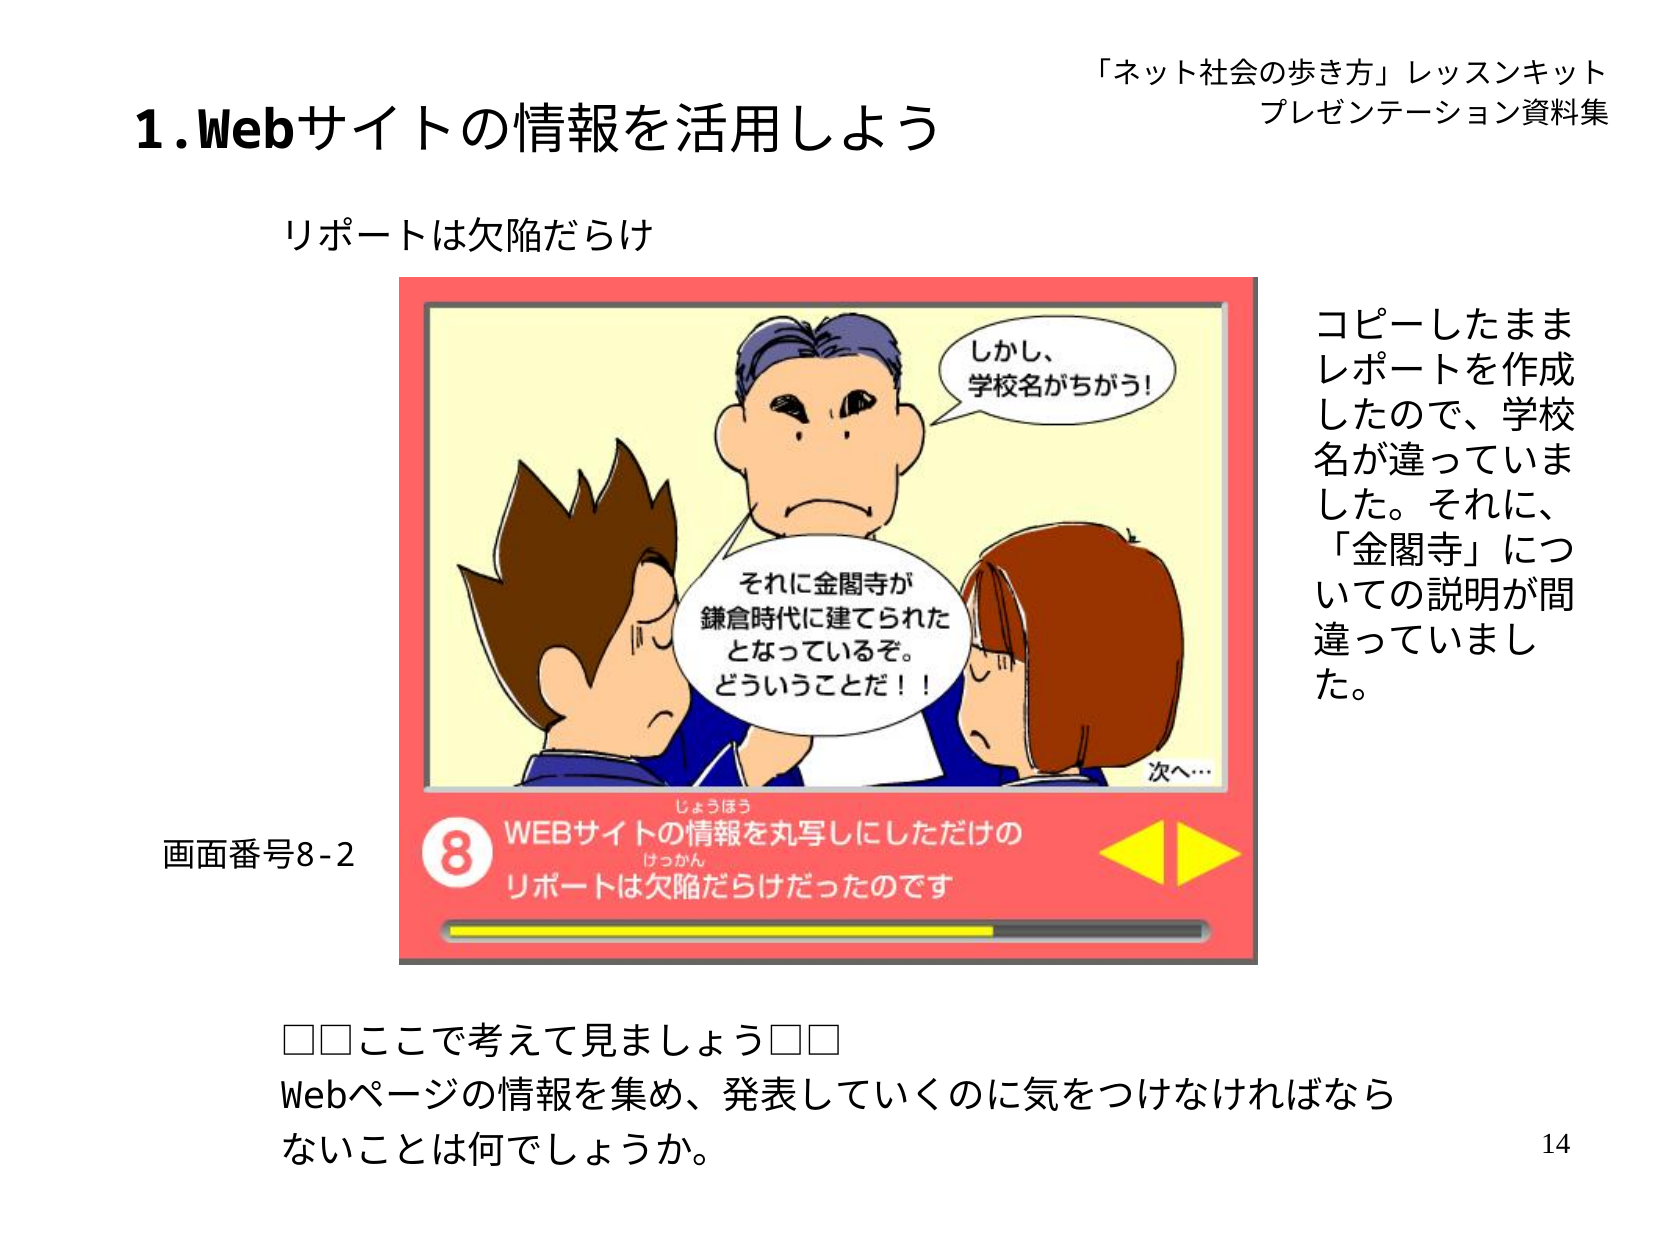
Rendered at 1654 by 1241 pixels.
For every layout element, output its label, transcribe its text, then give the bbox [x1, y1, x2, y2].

text_box 画面番号8-2 [147, 826, 384, 882]
picture [399, 277, 1258, 965]
text_box □□ここで考えて見ましょう□□ Webページの情報を集め、発表していくのに気をつけなければならないことは何でしょうか。 [265, 1003, 1447, 1182]
text_box リポートは欠陥だらけ [265, 206, 1064, 267]
text_box 1.Webサイトの情報を活用しよう [118, 88, 1093, 169]
text_box 「ネット社会の歩き方」レッスンキット プレゼンテーション資料集 [1062, 44, 1625, 139]
text_box コピーしたままレポートを作成したので、学校名が違っていました。それに、「金閣寺」についての説明が間違っていました。 [1299, 295, 1595, 716]
